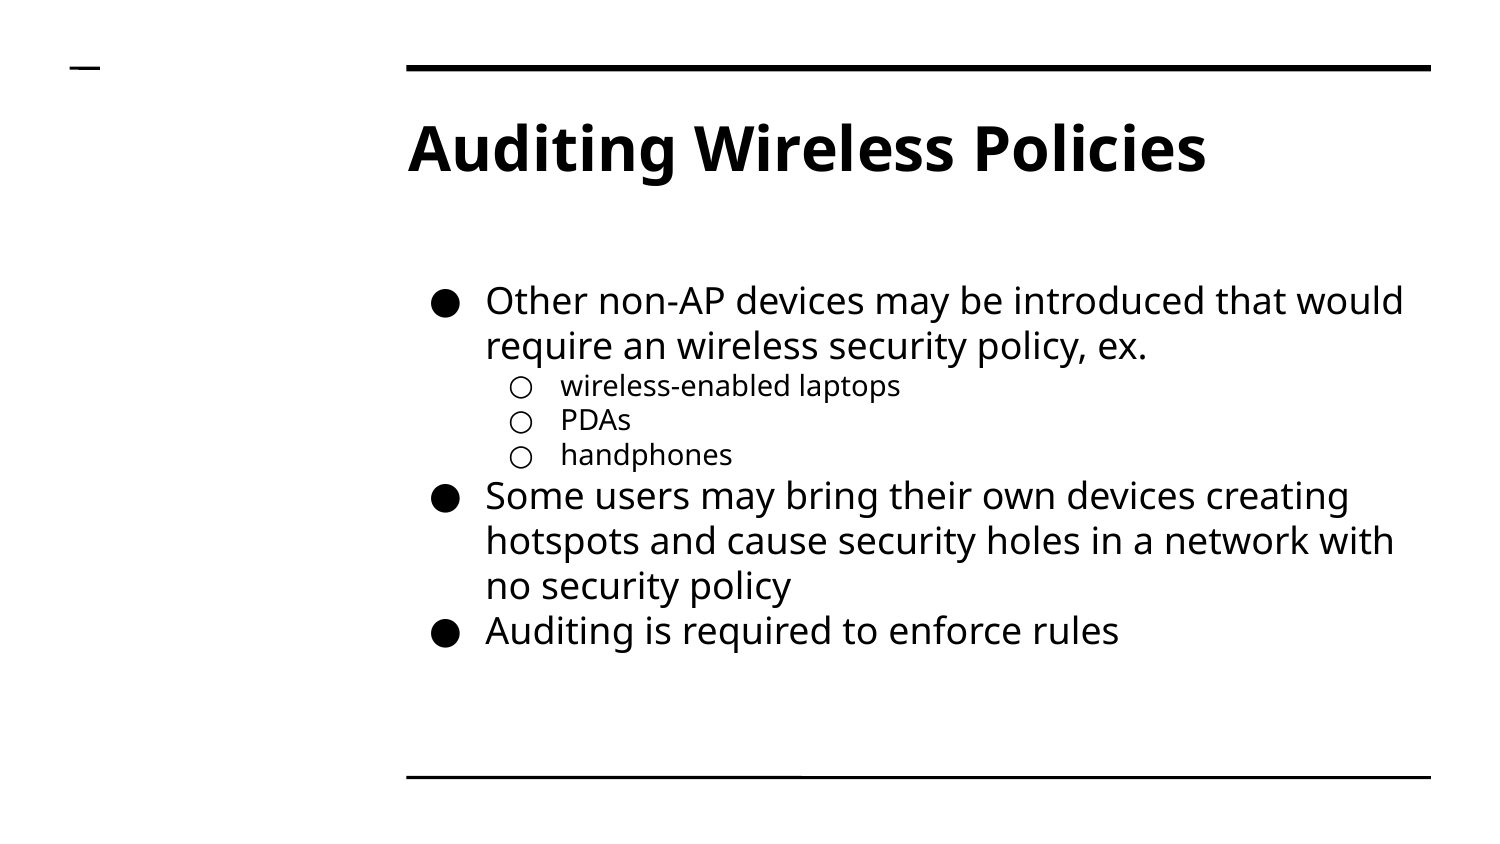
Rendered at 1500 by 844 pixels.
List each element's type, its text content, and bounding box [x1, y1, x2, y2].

title Auditing Wireless Policies [393, 94, 1431, 199]
list Other non-AP devices may be introduced that would require an wireless security policy, ex. wireless-enabled laptops PDAs handphones Some users may bring their own devices creating hotspots and cause security holes in a network with no security policy Auditing is required to enforce rules [395, 261, 1433, 755]
